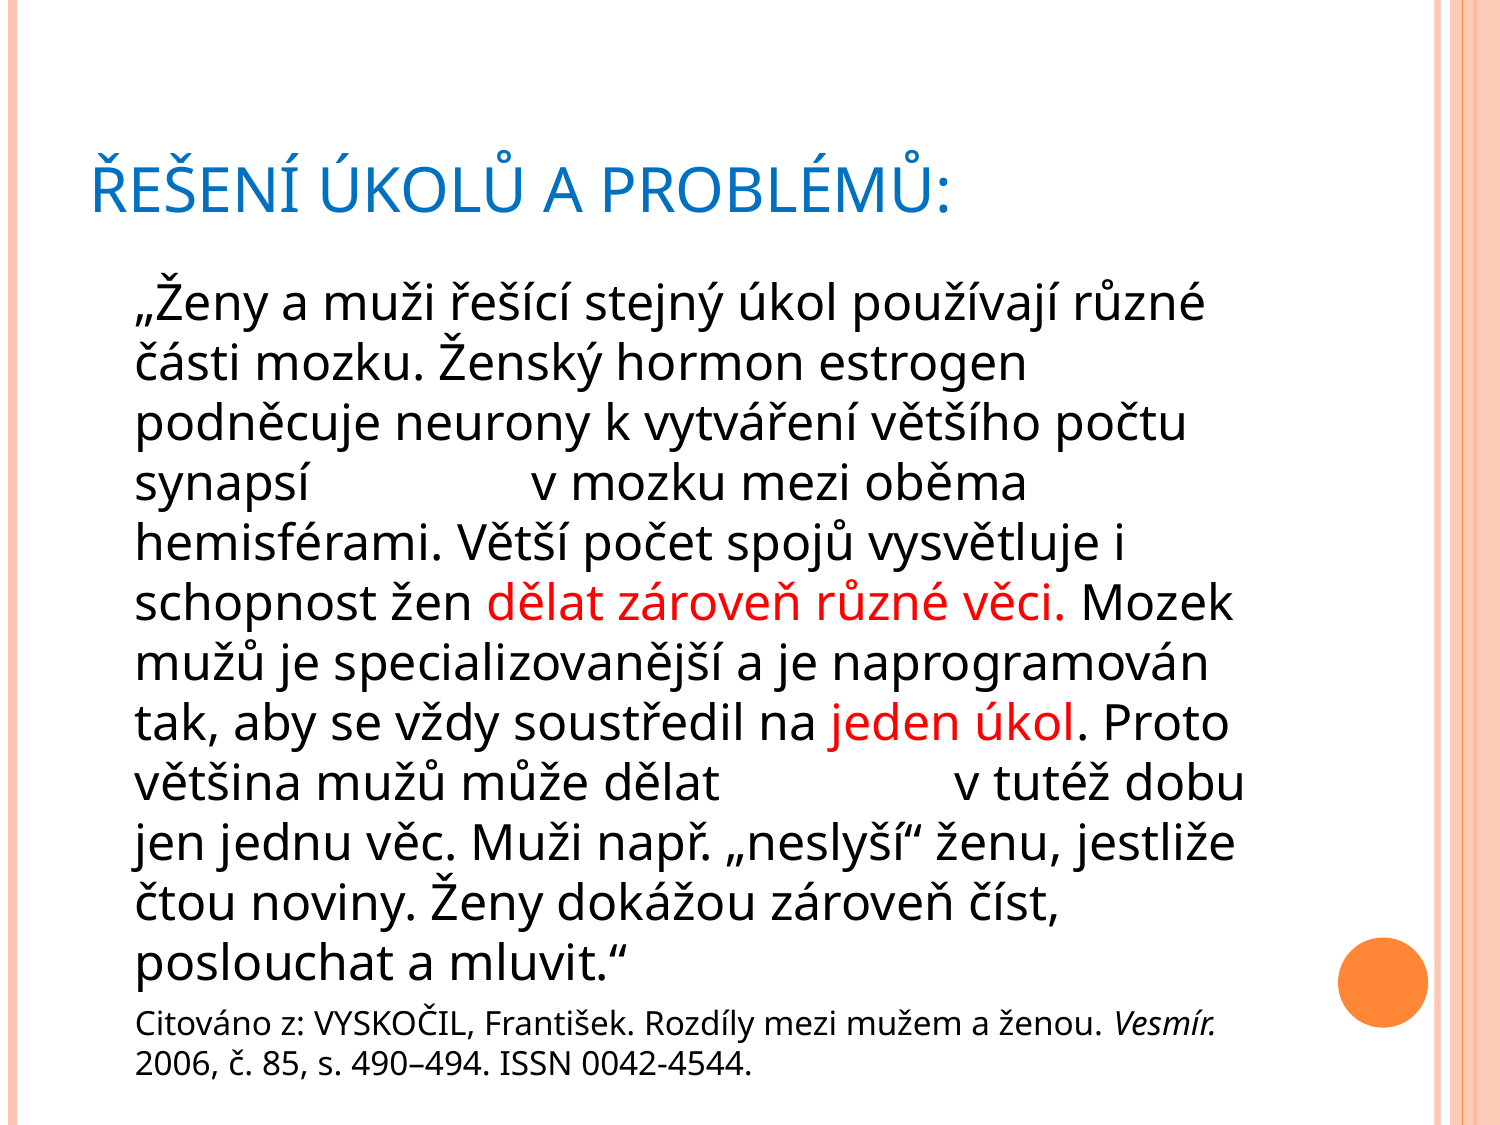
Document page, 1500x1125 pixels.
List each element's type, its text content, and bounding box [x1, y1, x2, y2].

title ŘEŠENÍ ÚKOLŮ A PROBLÉMŮ: [74, 44, 1300, 233]
list „Ženy a muži řešící stejný úkol používají různé části mozku. Ženský hormon estrogen podněcuje neurony k vytváření většího počtu synapsí v mozku mezi oběma hemisférami. Větší počet spojů vysvětluje i schopnost žen dělat zároveň různé věci. Mozek mužů je specializovanější a je naprogramován tak, aby se vždy soustředil na jeden úkol. Proto většina mužů může dělat v tutéž dobu jen jednu věc. Muži např. „neslyší“ ženu, jestliže čtou noviny. Ženy dokážou zároveň číst, poslouchat a mluvit.“ Citováno z: VYSKOČIL, František. Rozdíly mezi mužem a ženou. Vesmír. 2006, č. 85, s. 490–494. ISSN 0042-4544. [74, 262, 1300, 1103]
